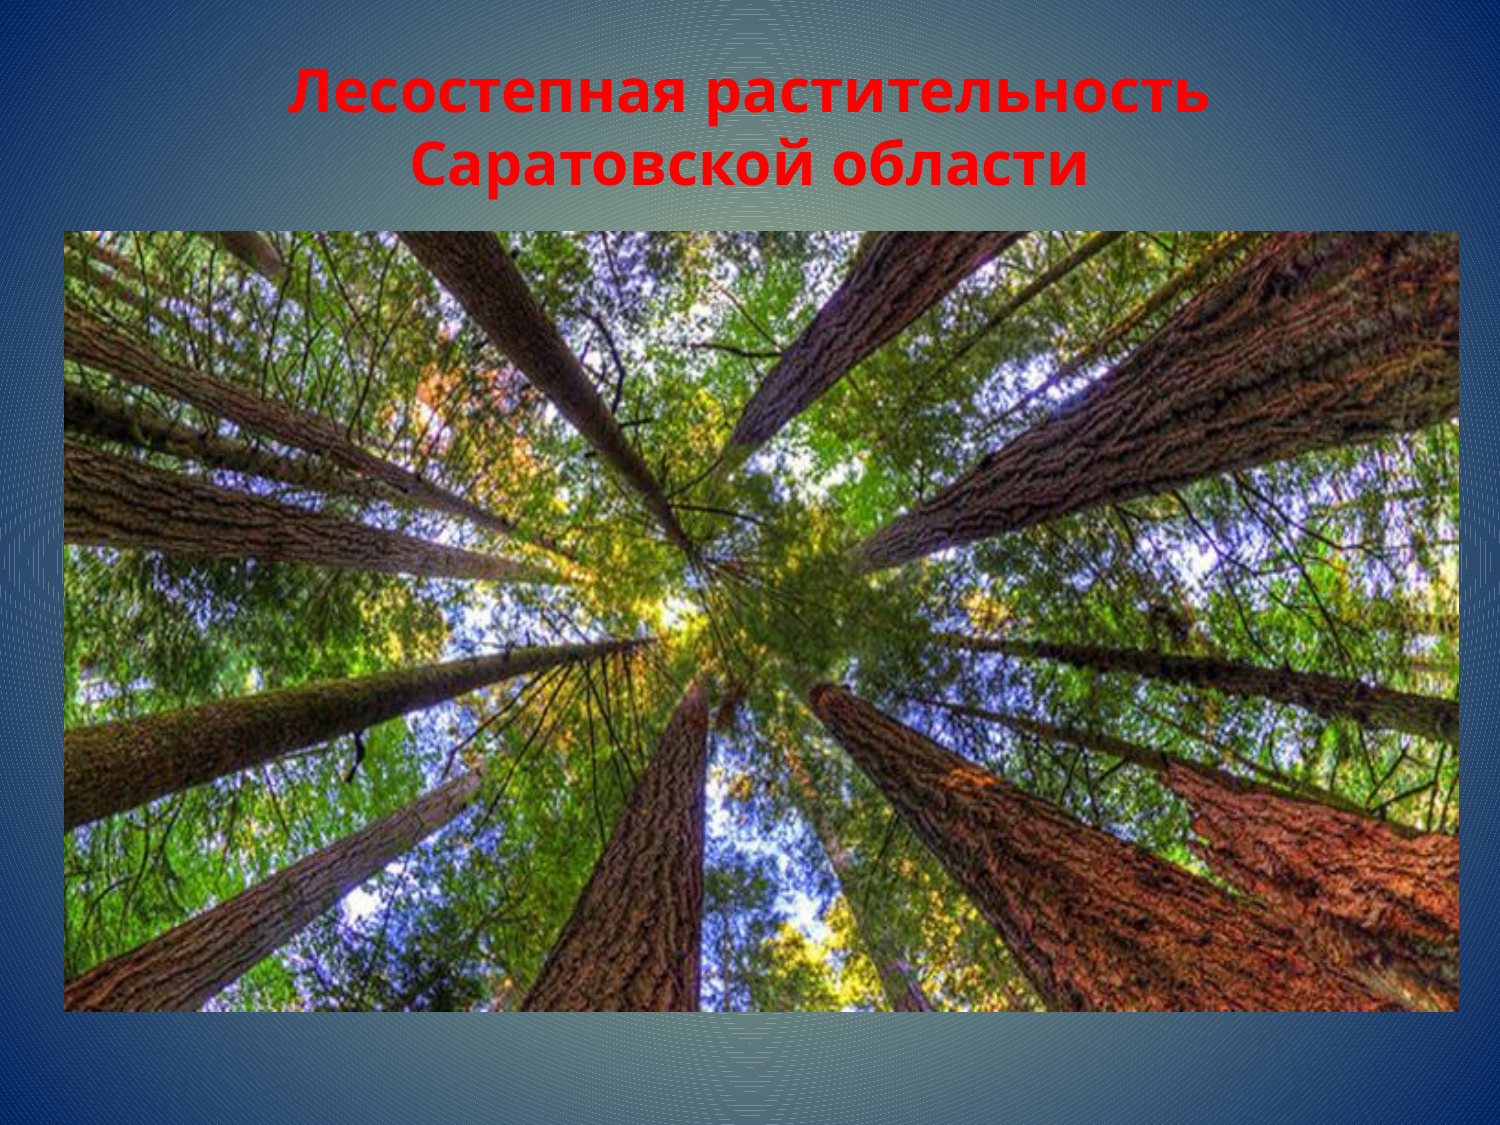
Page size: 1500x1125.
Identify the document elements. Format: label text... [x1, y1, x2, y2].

title Лесостепная растительность Саратовской области [75, 45, 1426, 231]
picture [64, 231, 1459, 1012]
